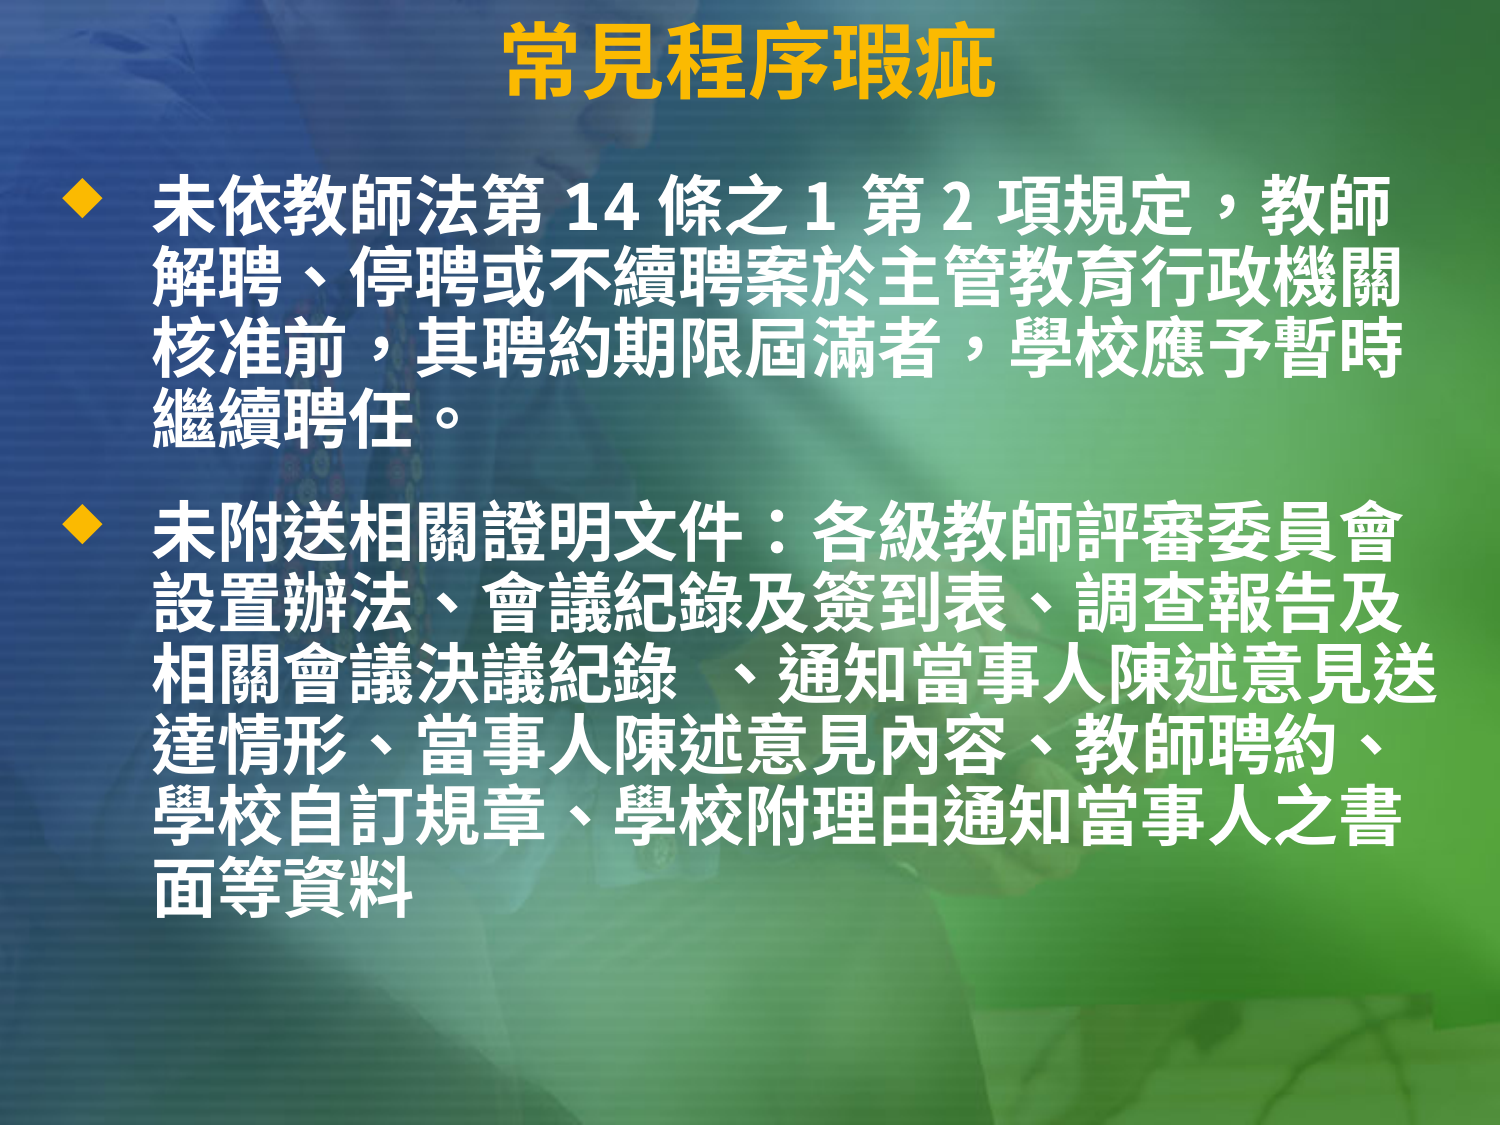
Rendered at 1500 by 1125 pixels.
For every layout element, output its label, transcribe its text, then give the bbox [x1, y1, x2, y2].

list 未依教師法第14條之1第2項規定，教師解聘、停聘或不續聘案於主管教育行政機關核准前，其聘約期限屆滿者，學校應予暫時繼續聘任。 未附送相關證明文件：各級教師評審委員會設置辦法、會議紀錄及簽到表、調查報告及相關會議決議紀錄 、通知當事人陳述意見送達情形、當事人陳述意見內容、教師聘約、學校自訂規章、學校附理由通知當事人之書面等資料 [43, 165, 1464, 942]
title 常見程序瑕疵 [257, 12, 1240, 118]
picture [0, 0, 1500, 1125]
